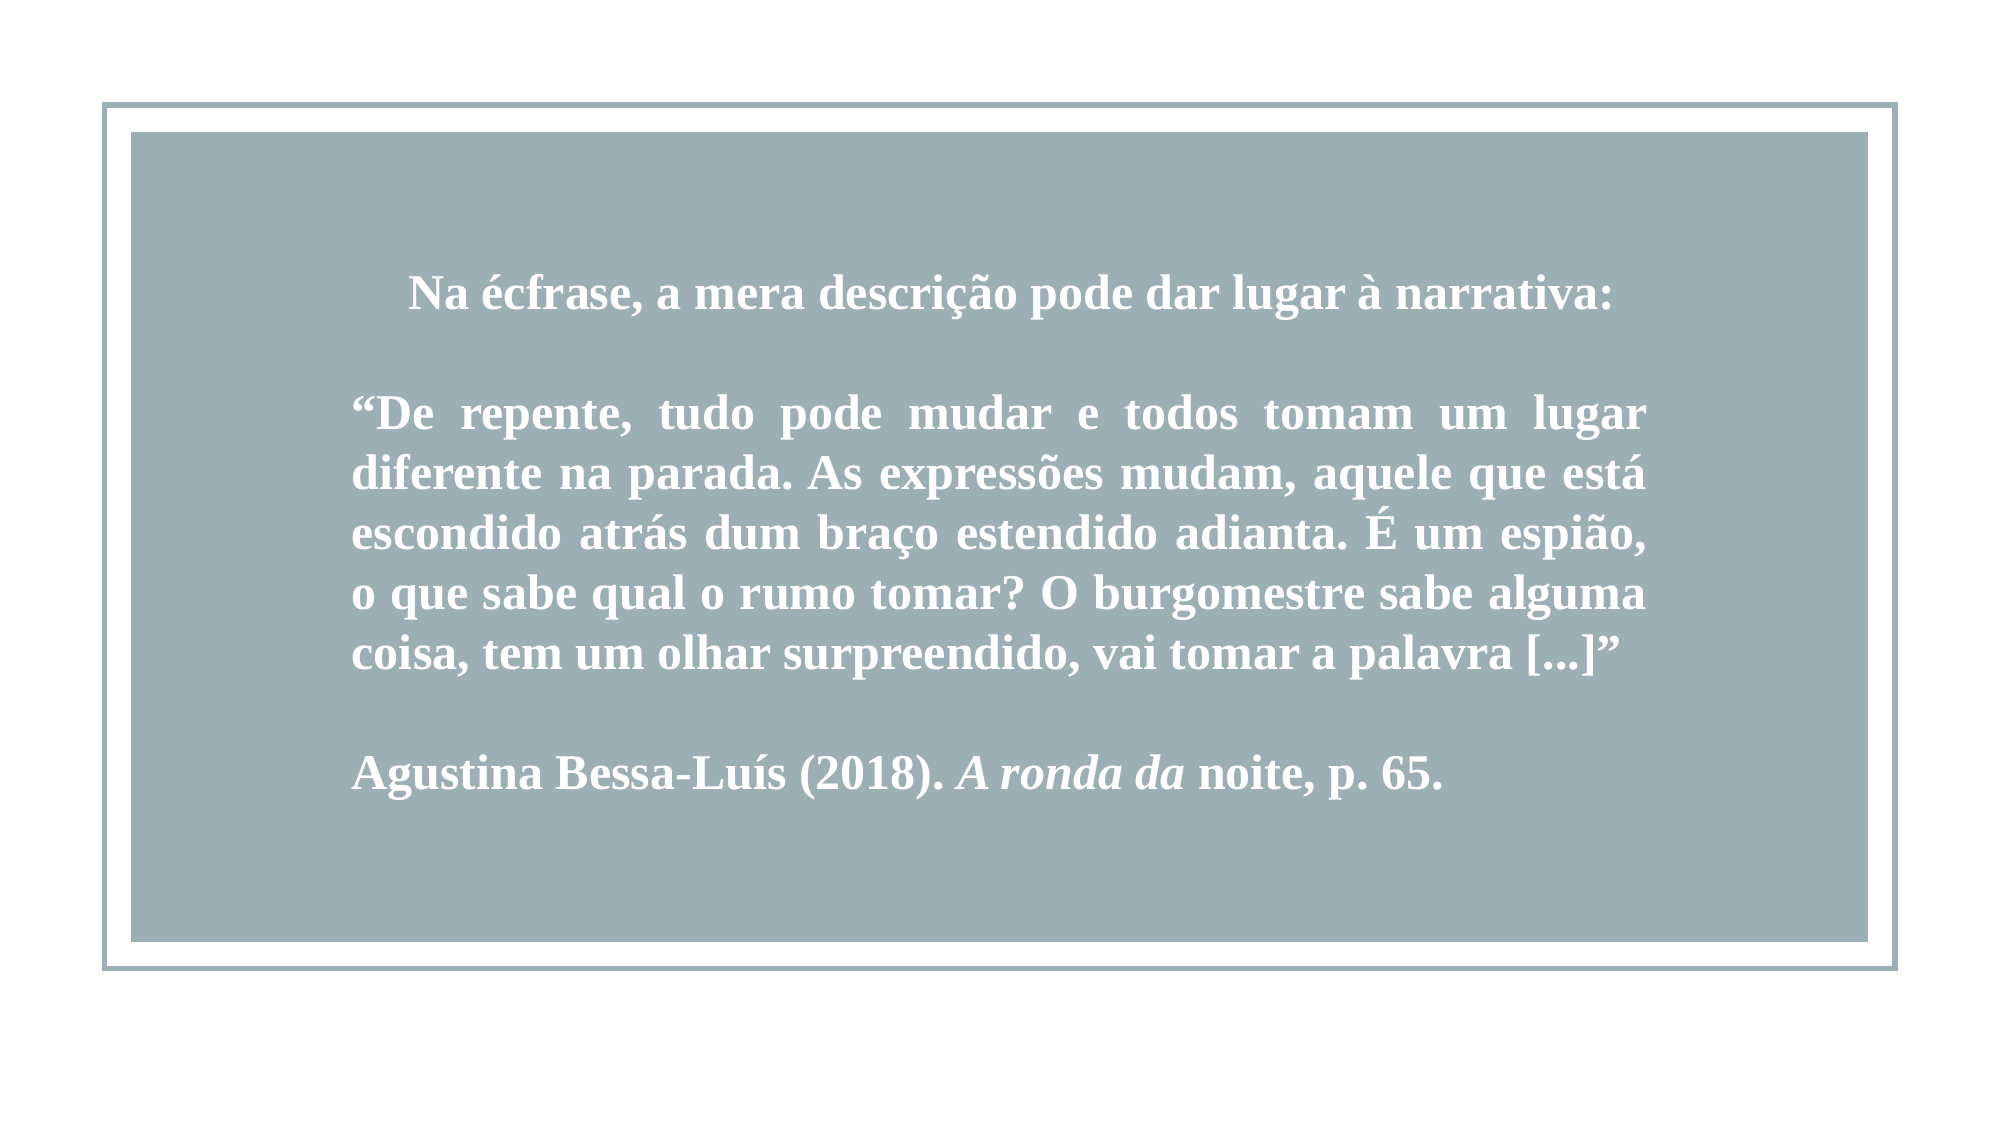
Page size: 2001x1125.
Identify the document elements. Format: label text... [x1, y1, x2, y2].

text_box Na écfrase, a mera descrição pode dar lugar à narrativa: “De repente, tudo pode mudar e todos tomam um lugar diferente na parada. As expressões mudam, aquele que está escondido atrás dum braço estendido adianta. É um espião, o que sabe qual o rumo tomar? O burgomestre sabe alguma coisa, tem um olhar surpreendido, vai tomar a palavra [...]” Agustina Bessa-Luís (2018). A ronda da noite, p. 65. [336, 251, 1663, 813]
text_box [131, 132, 1868, 942]
